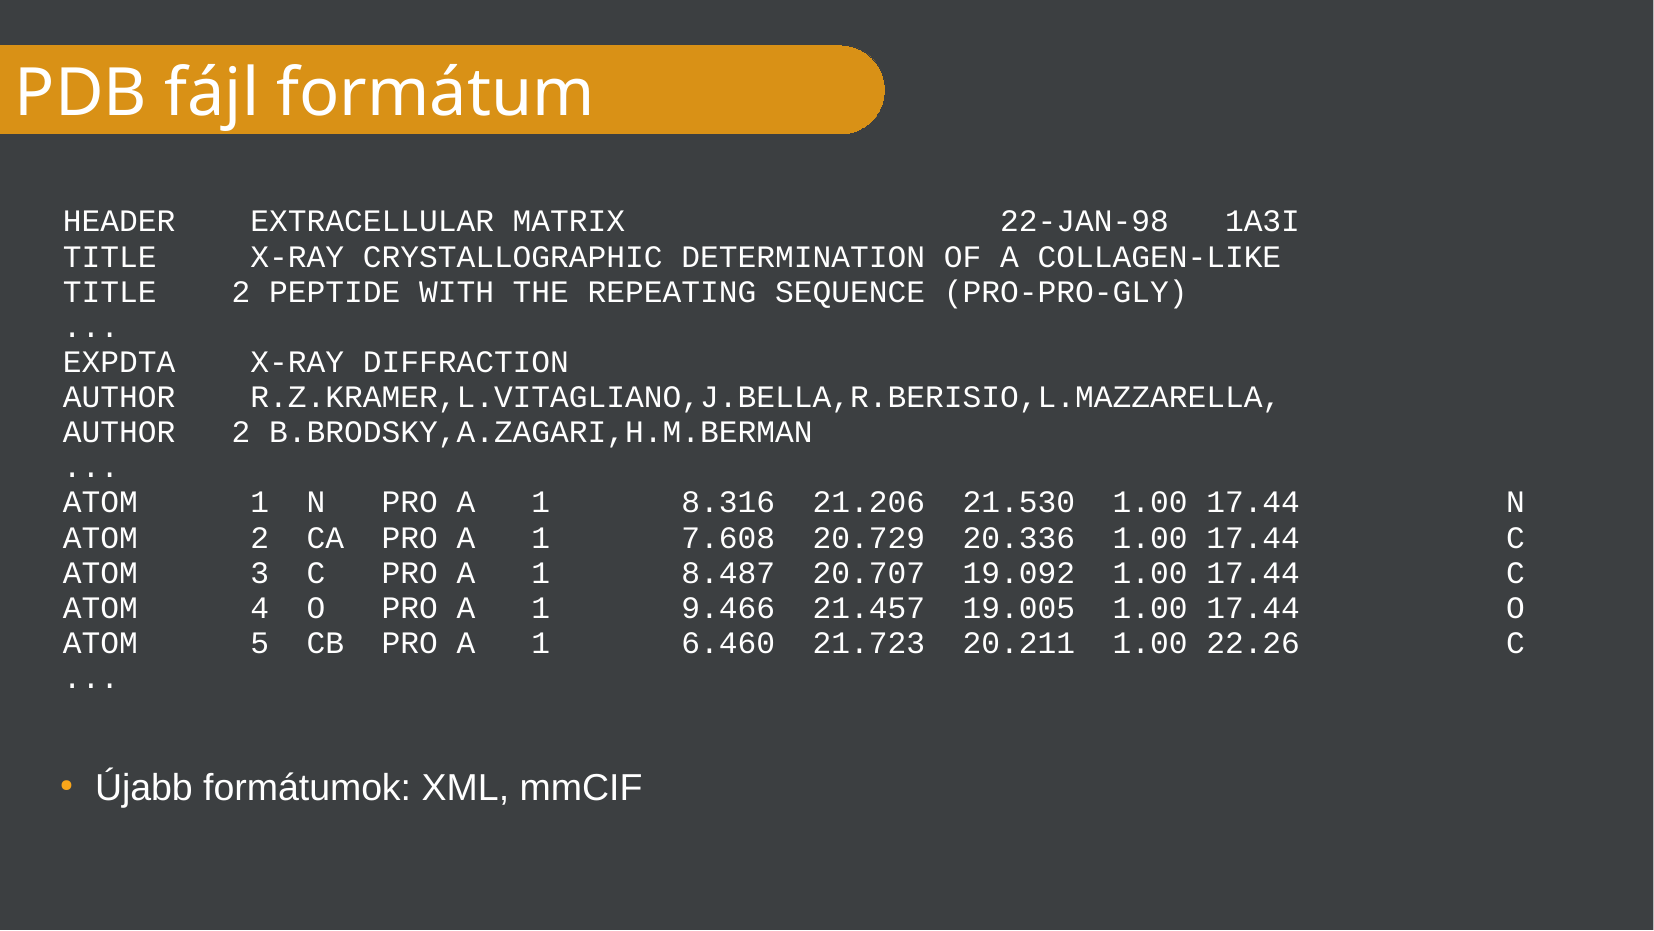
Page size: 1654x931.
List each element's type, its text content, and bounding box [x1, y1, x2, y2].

text_box [0, 44, 886, 135]
text_box PDB fájl formátum [0, 45, 841, 135]
text_box Újabb formátumok: XML, mmCIF [45, 758, 736, 879]
text_box HEADER EXTRACELLULAR MATRIX 22-JAN-98 1A3I TITLE X-RAY CRYSTALLOGRAPHIC DETERMINATION OF A COLLAGEN-LIKE TITLE 2 PEPTIDE WITH THE REPEATING SEQUENCE (PRO-PRO-GLY) ... EXPDTA X-RAY DIFFRACTION AUTHOR R.Z.KRAMER,L.VITAGLIANO,J.BELLA,R.BERISIO,L.MAZZARELLA, AUTHOR 2 B.BRODSKY,A.ZAGARI,H.M.BERMAN ... ATOM 1 N PRO A 1 8.316 21.206 21.530 1.00 17.44 N ATOM 2 CA PRO A 1 7.608 20.729 20.336 1.00 17.44 C ATOM 3 C PRO A 1 8.487 20.707 19.092 1.00 17.44 C ATOM 4 O PRO A 1 9.466 21.457 19.005 1.00 17.44 O ATOM 5 CB PRO A 1 6.460 21.723 20.211 1.00 22.26 C ... [48, 194, 1638, 931]
